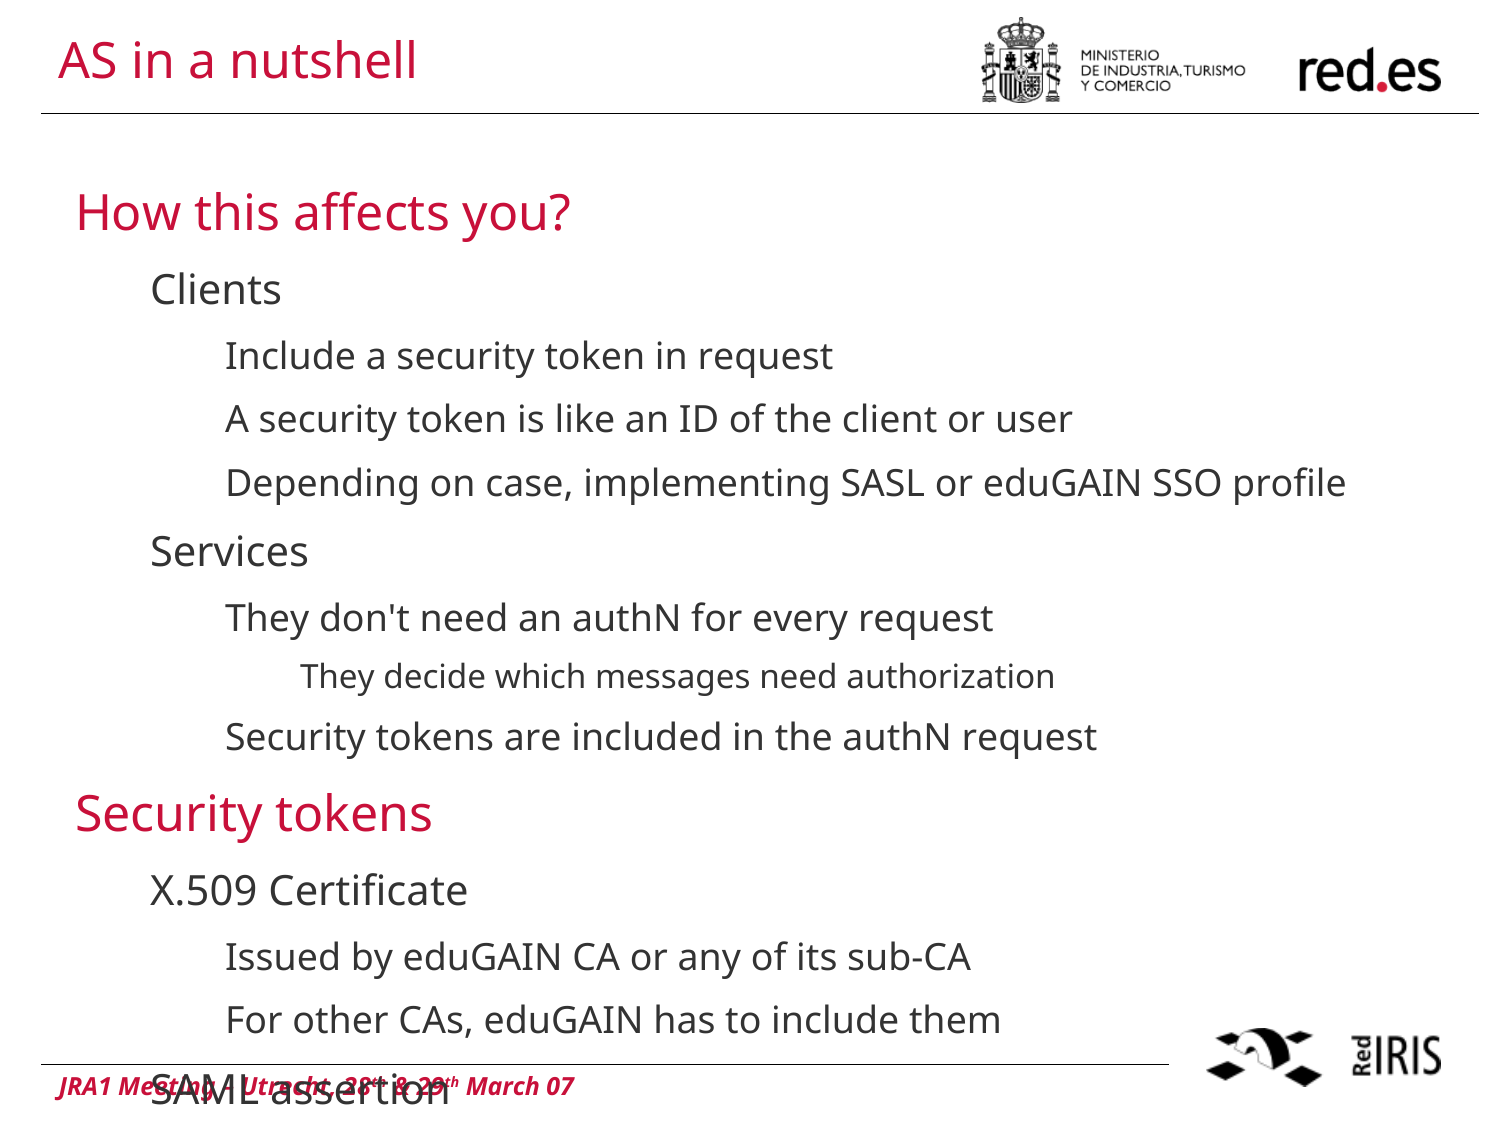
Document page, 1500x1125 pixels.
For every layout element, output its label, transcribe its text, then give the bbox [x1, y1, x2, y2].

picture [1206, 1028, 1441, 1087]
picture [981, 17, 1441, 103]
list How this affects you? Clients Include a security token in request A security token is like an ID of the client or user Depending on case, implementing SASL or eduGAIN SSO profile Services They don't need an authN for every request They decide which messages need authorization Security tokens are included in the authN request Security tokens X.509 Certificate Issued by eduGAIN CA or any of its sub-CA For other CAs, eduGAIN has to include them SAML assertion [75, 177, 1425, 1047]
title AS in a nutshell [59, 29, 957, 89]
